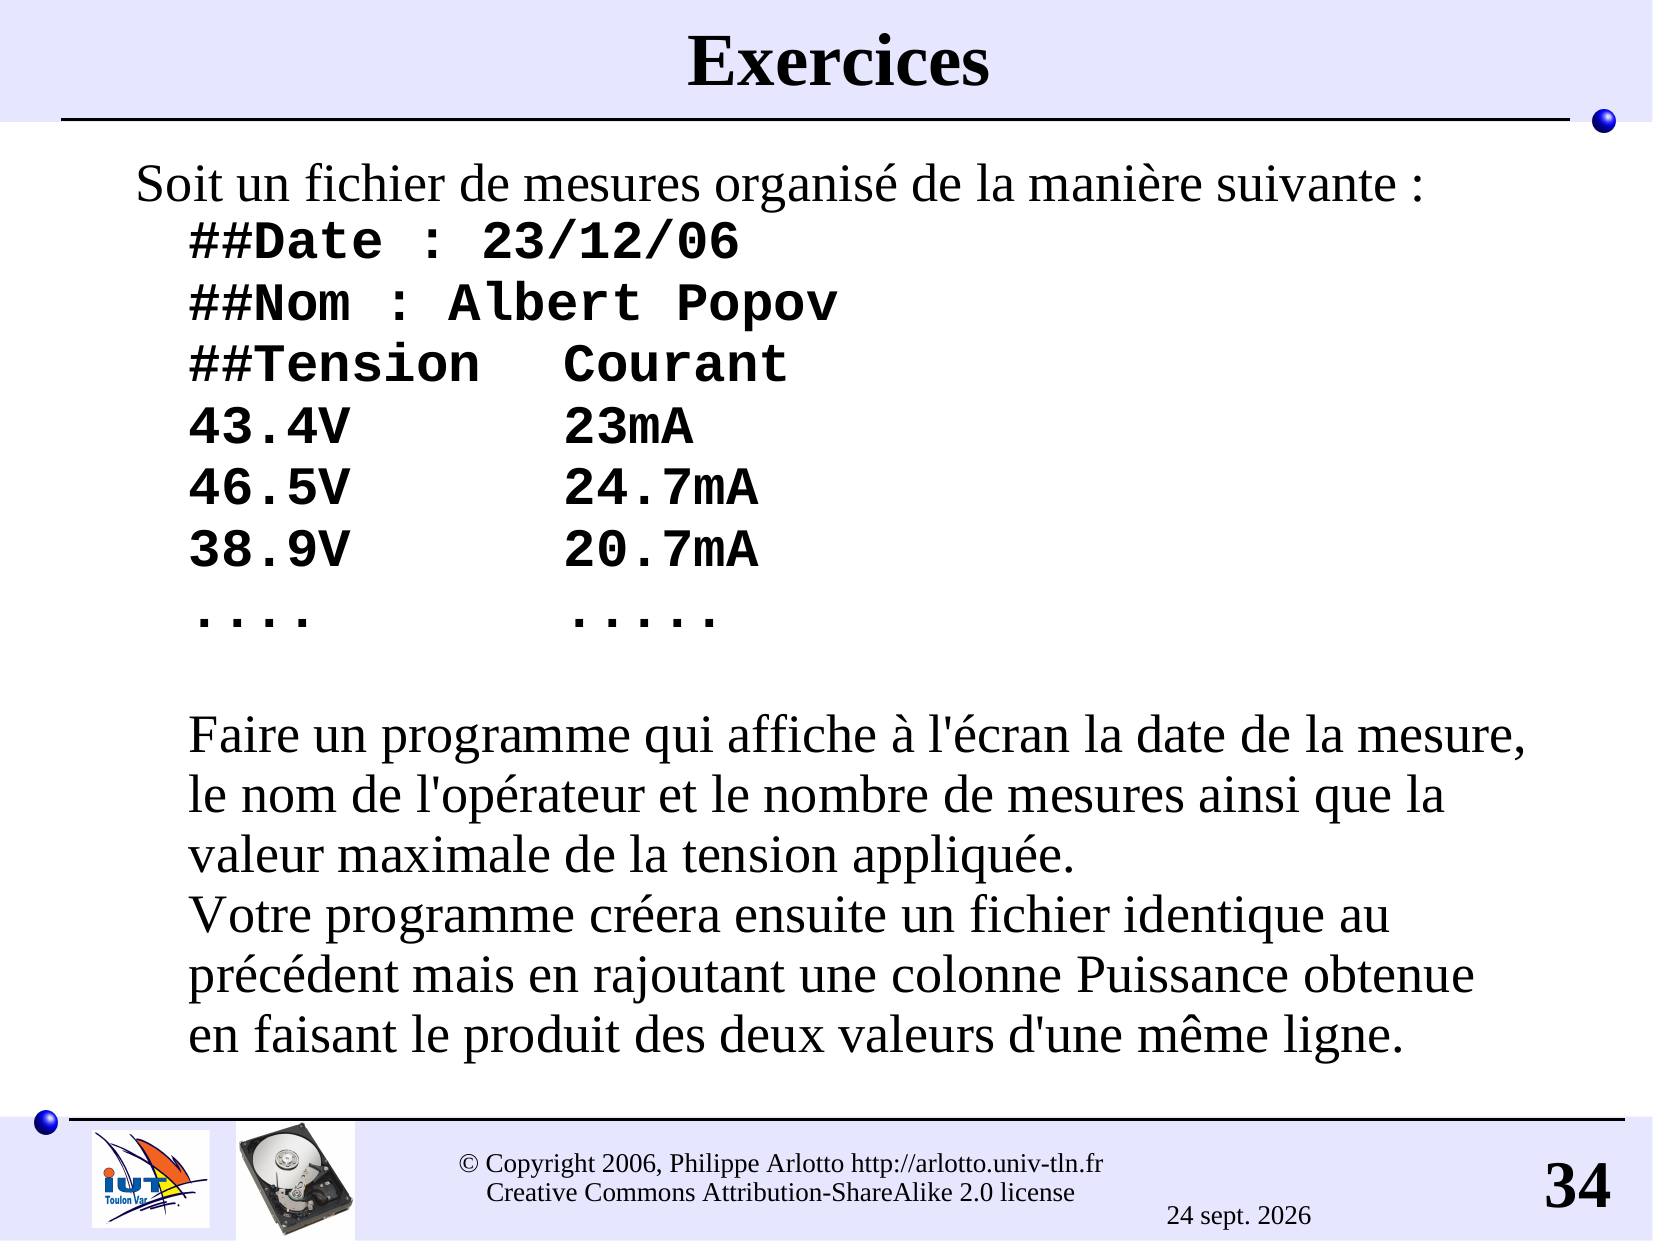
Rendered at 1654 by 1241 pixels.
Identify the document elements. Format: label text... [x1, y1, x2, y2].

list Soit un fichier de mesures organisé de la manière suivante : ##Date : 23/12/06 ##Nom : Albert Popov ##Tension Courant 43.4V 23mA 46.5V 24.7mA 38.9V 20.7mA .... ..... Faire un programme qui affiche à l'écran la date de la mesure, le nom de l'opérateur et le nombre de mesures ainsi que la valeur maximale de la tension appliquée. Votre programme créera ensuite un fichier identique au précédent mais en rajoutant une colonne Puissance obtenue en faisant le produit des deux valeurs d'une même ligne. [118, 153, 1530, 1119]
picture [236, 1121, 355, 1241]
title Exercices [95, 11, 1585, 110]
